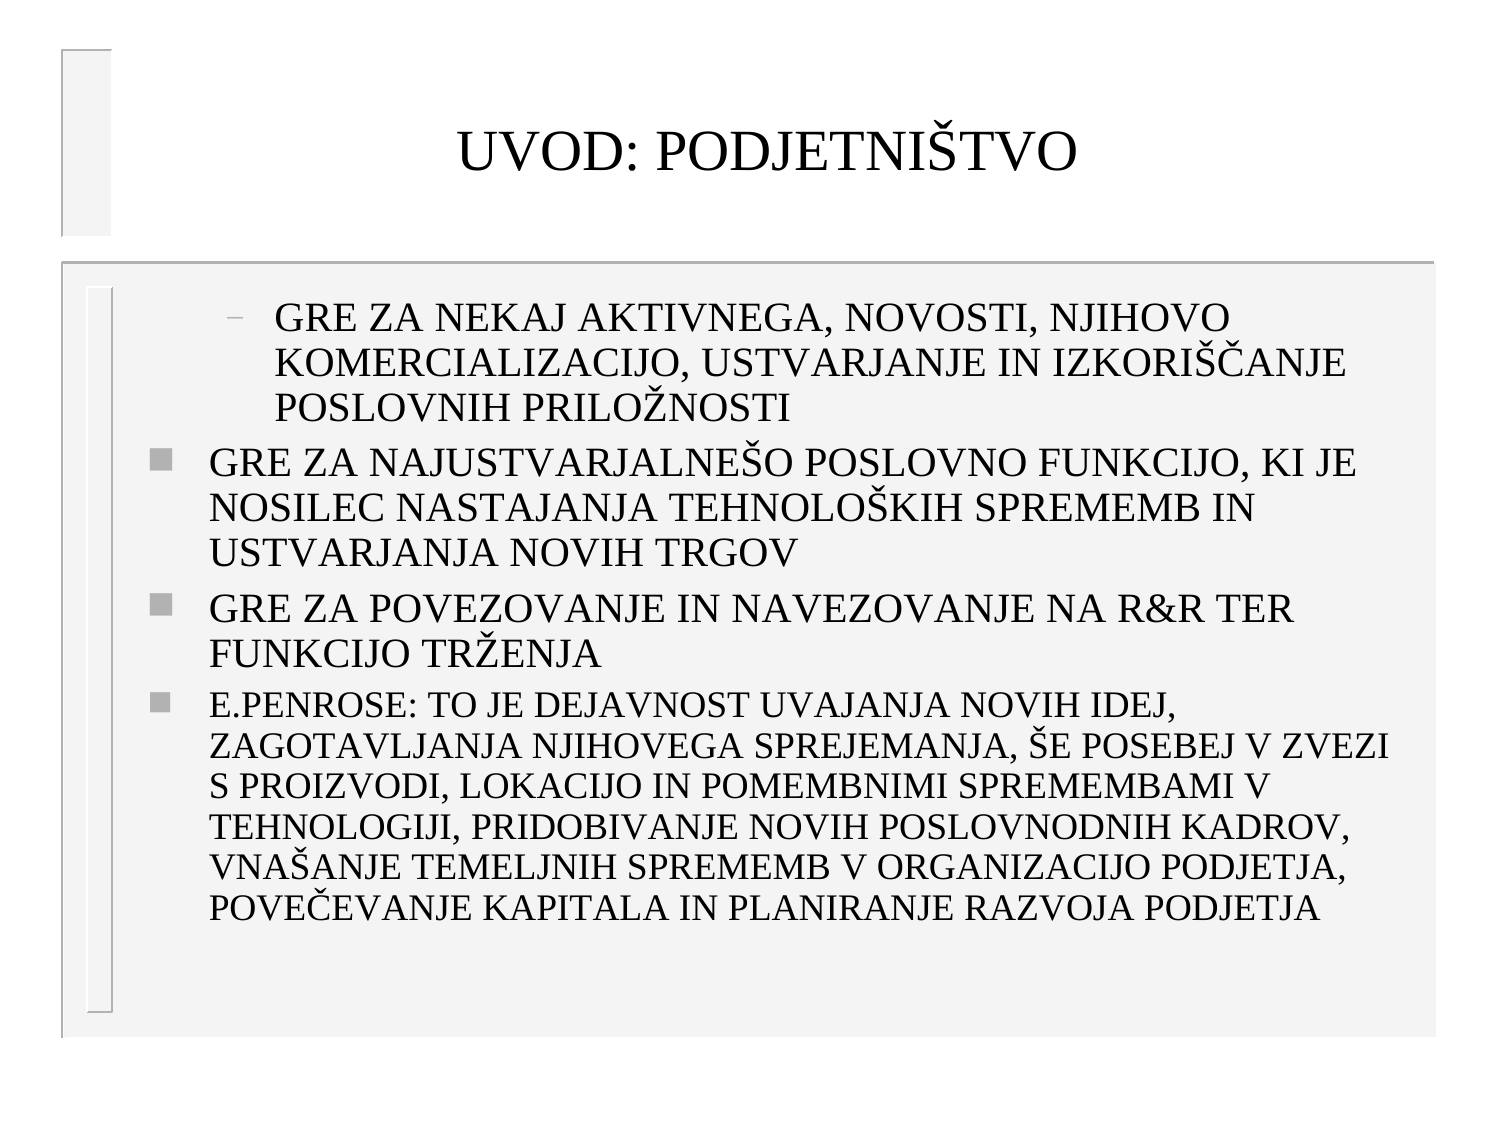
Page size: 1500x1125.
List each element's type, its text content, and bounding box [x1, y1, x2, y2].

list GRE ZA NEKAJ AKTIVNEGA, NOVOSTI, NJIHOVO KOMERCIALIZACIJO, USTVARJANJE IN IZKORIŠČANJE POSLOVNIH PRILOŽNOSTI GRE ZA NAJUSTVARJALNEŠO POSLOVNO FUNKCIJO, KI JE NOSILEC NASTAJANJA TEHNOLOŠKIH SPREMEMB IN USTVARJANJA NOVIH TRGOV GRE ZA POVEZOVANJE IN NAVEZOVANJE NA R&R TER FUNKCIJO TRŽENJA E.PENROSE: TO JE DEJAVNOST UVAJANJA NOVIH IDEJ, ZAGOTAVLJANJA NJIHOVEGA SPREJEMANJA, ŠE POSEBEJ V ZVEZI S PROIZVODI, LOKACIJO IN POMEMBNIMI SPREMEMBAMI V TEHNOLOGIJI, PRIDOBIVANJE NOVIH POSLOVNODNIH KADROV, VNAŠANJE TEMELJNIH SPREMEMB V ORGANIZACIJO PODJETJA, POVEČEVANJE KAPITALA IN PLANIRANJE RAZVOJA PODJETJA [137, 287, 1413, 963]
title UVOD: PODJETNIŠTVO [137, 56, 1413, 238]
